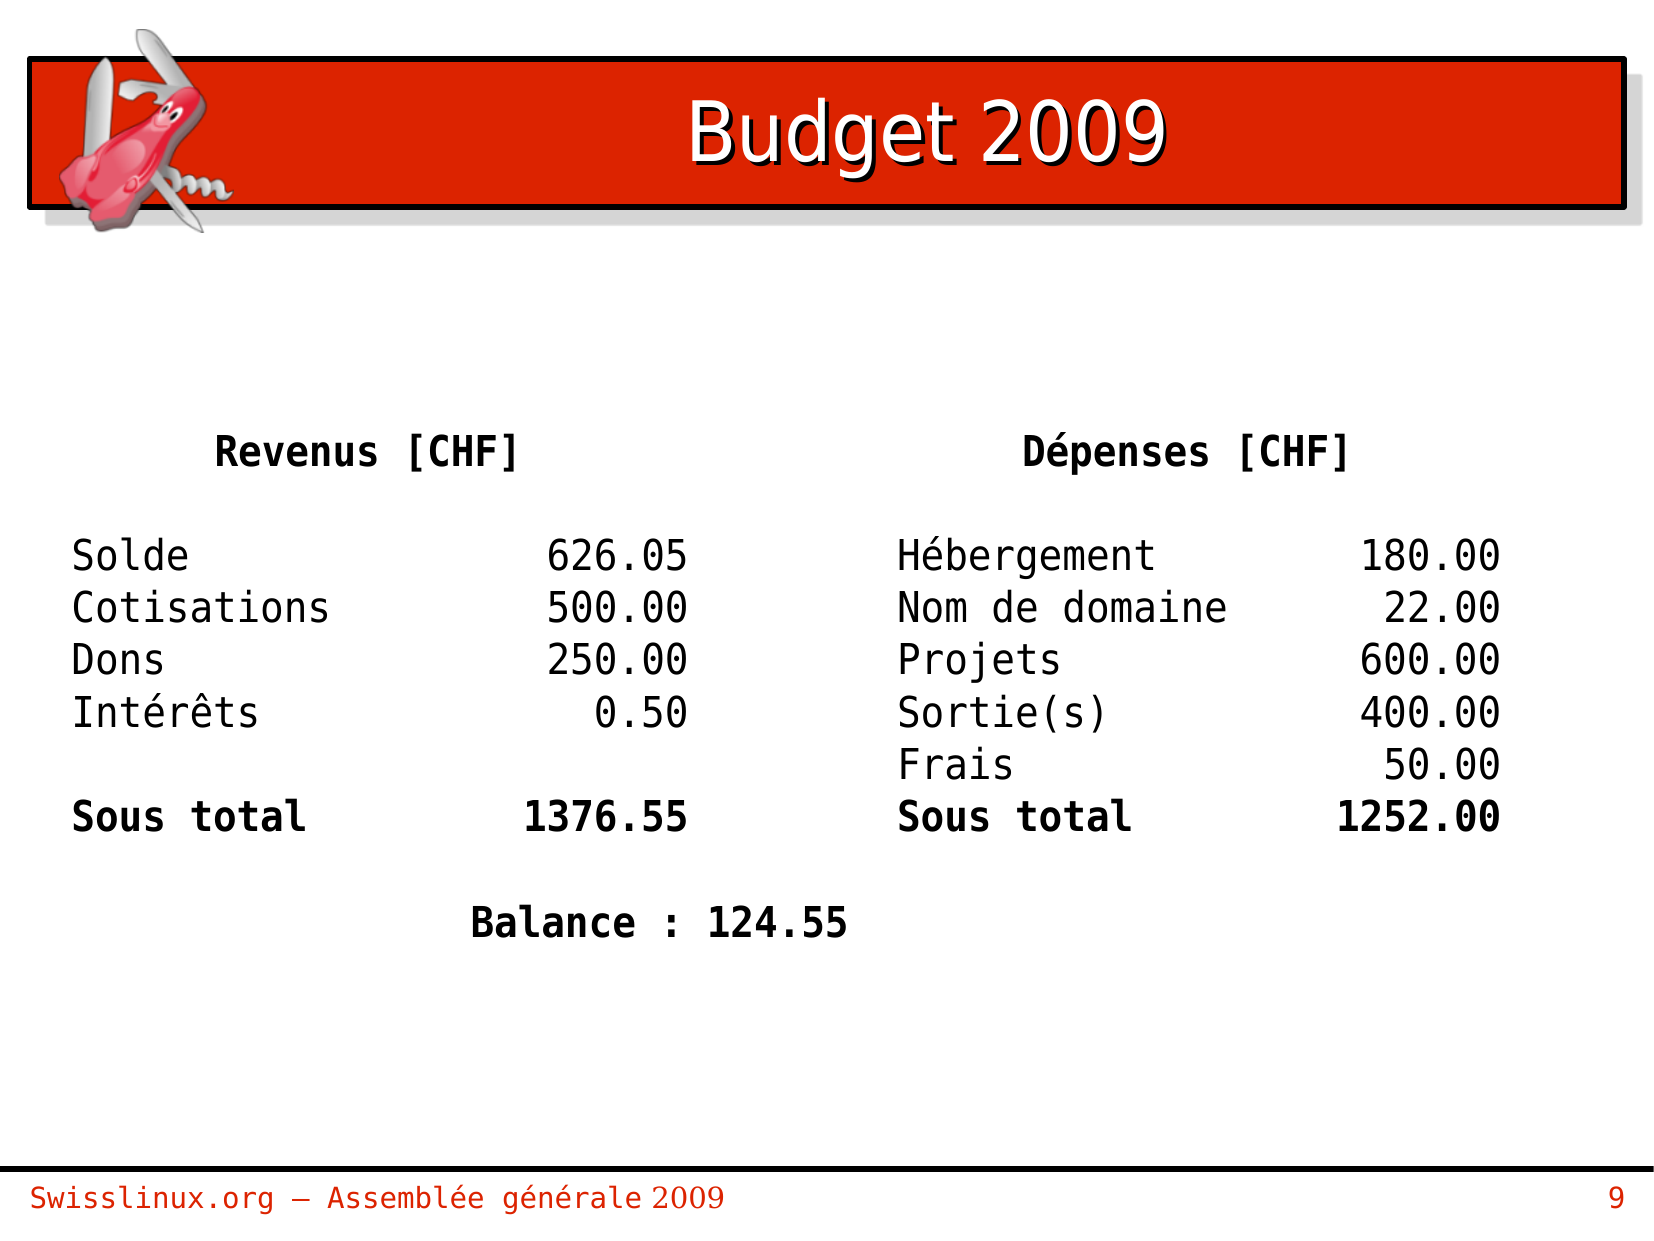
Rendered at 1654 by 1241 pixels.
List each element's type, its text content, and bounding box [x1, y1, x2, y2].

picture [59, 29, 234, 233]
title Budget 2009 [259, 84, 1595, 182]
chart [69, 426, 1632, 952]
